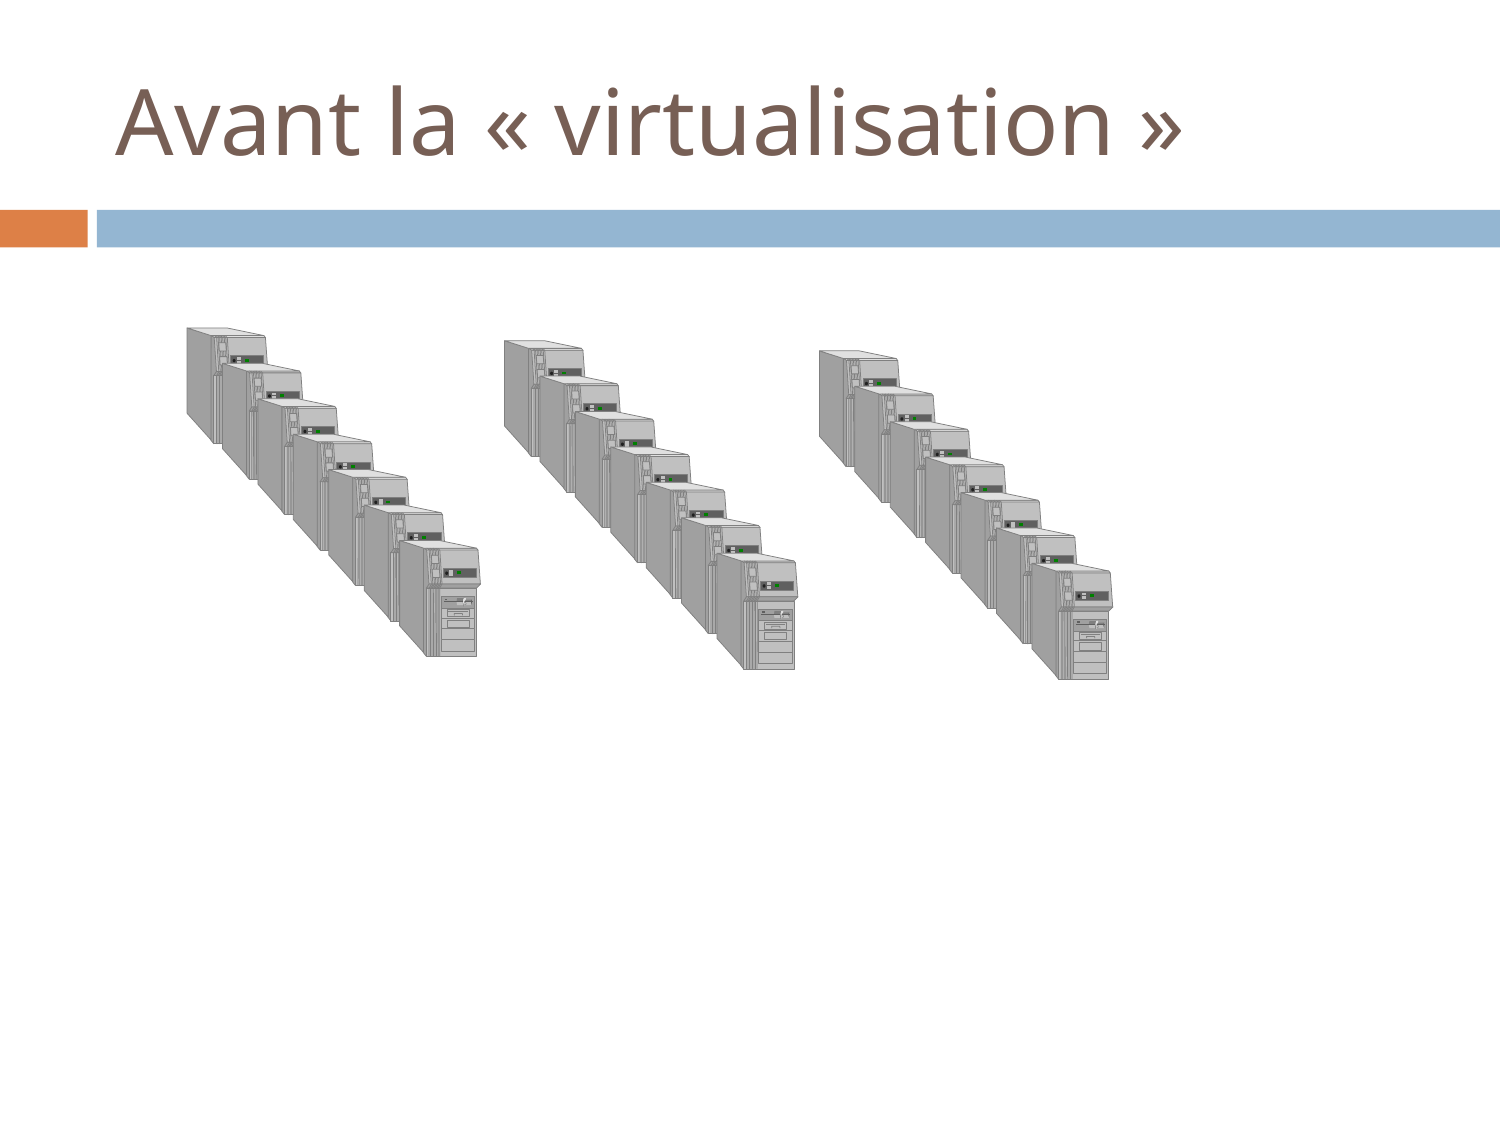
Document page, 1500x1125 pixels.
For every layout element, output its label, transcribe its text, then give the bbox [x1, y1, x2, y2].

chart [818, 350, 1115, 681]
chart [503, 339, 800, 671]
title Avant la « virtualisation » [100, 37, 1438, 201]
chart [186, 327, 482, 658]
